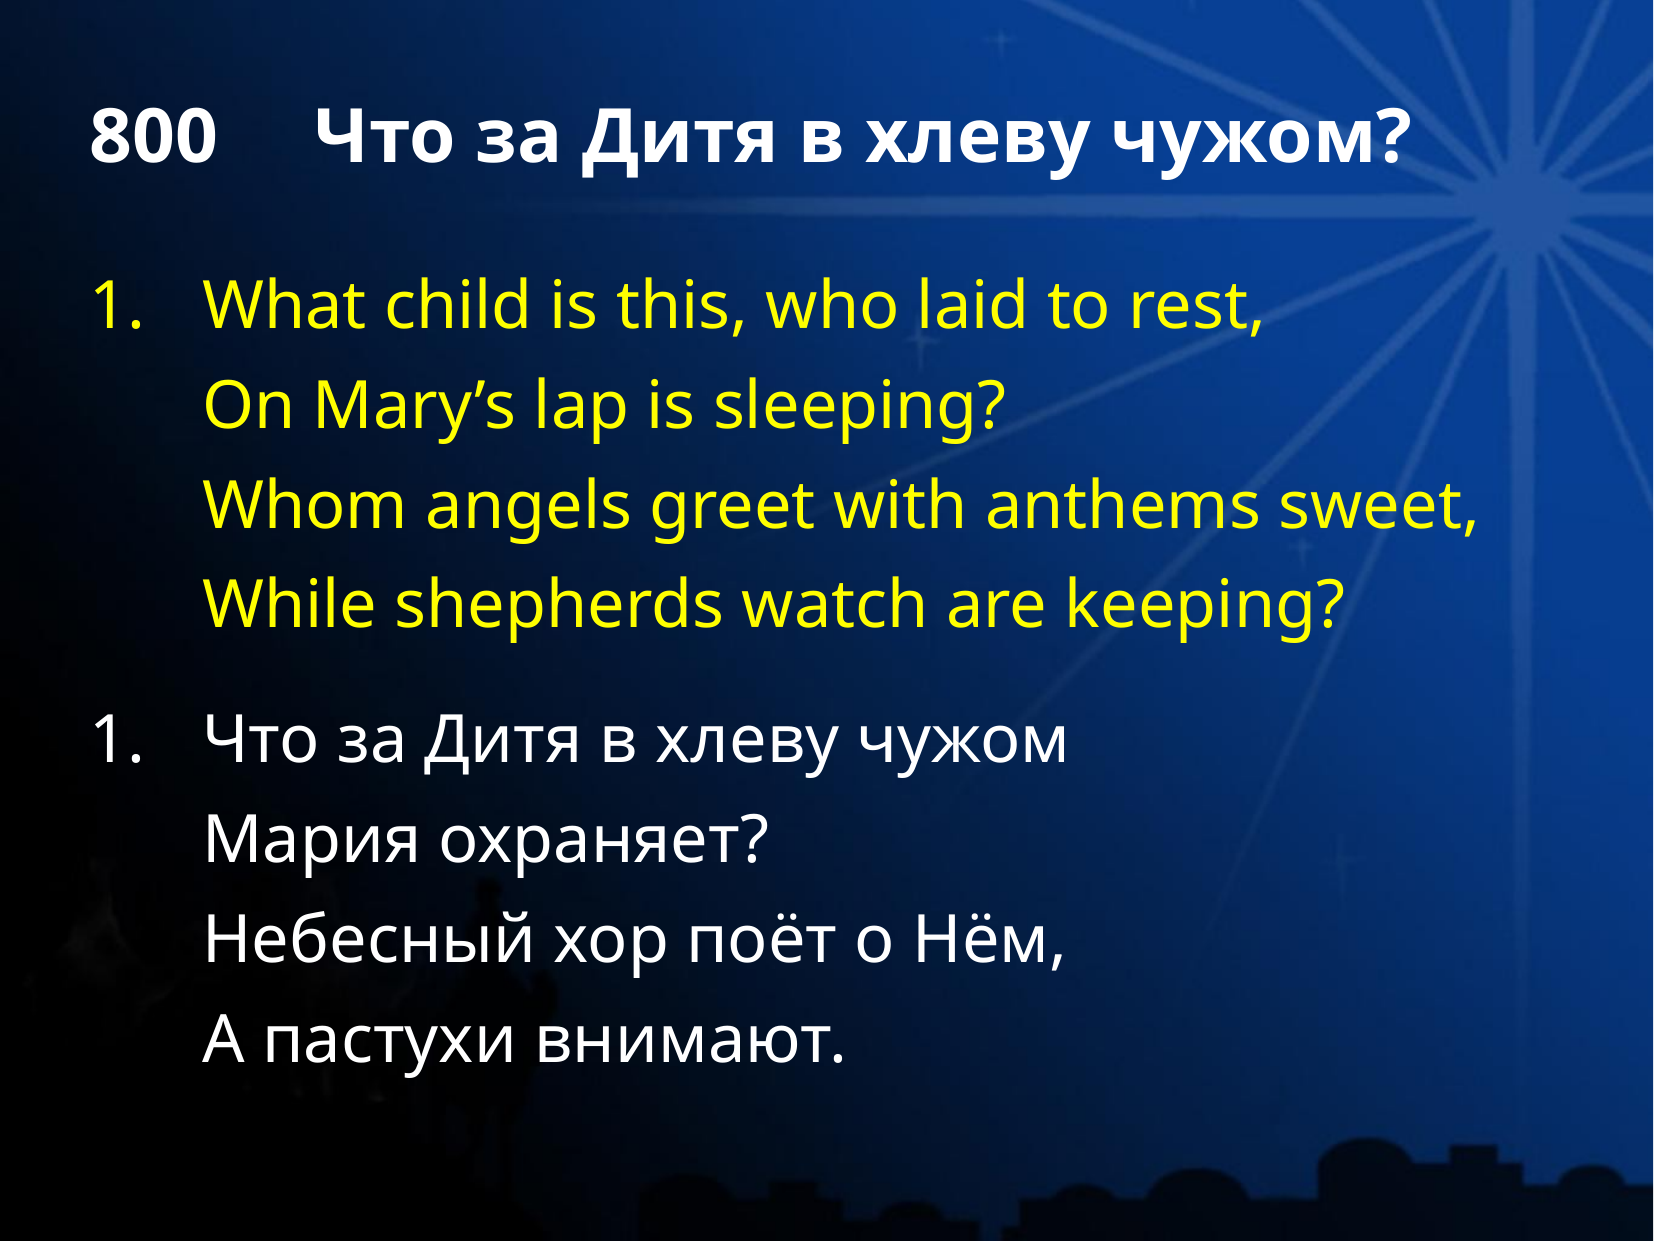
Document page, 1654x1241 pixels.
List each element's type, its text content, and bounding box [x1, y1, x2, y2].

text_box 1. Что за Дитя в хлеву чужом Мария охраняет? Небесный хор поёт о Нём, А пастухи внимают. [75, 675, 1576, 1163]
picture [0, 0, 1654, 1241]
text_box 1. What child is this, who laid to rest, On Mary’s lap is sleeping? Whom angels greet with anthems sweet, While shepherds watch are keeping? [75, 150, 1653, 638]
text_box 800 Что за Дитя в хлеву чужом? [75, 75, 1576, 188]
